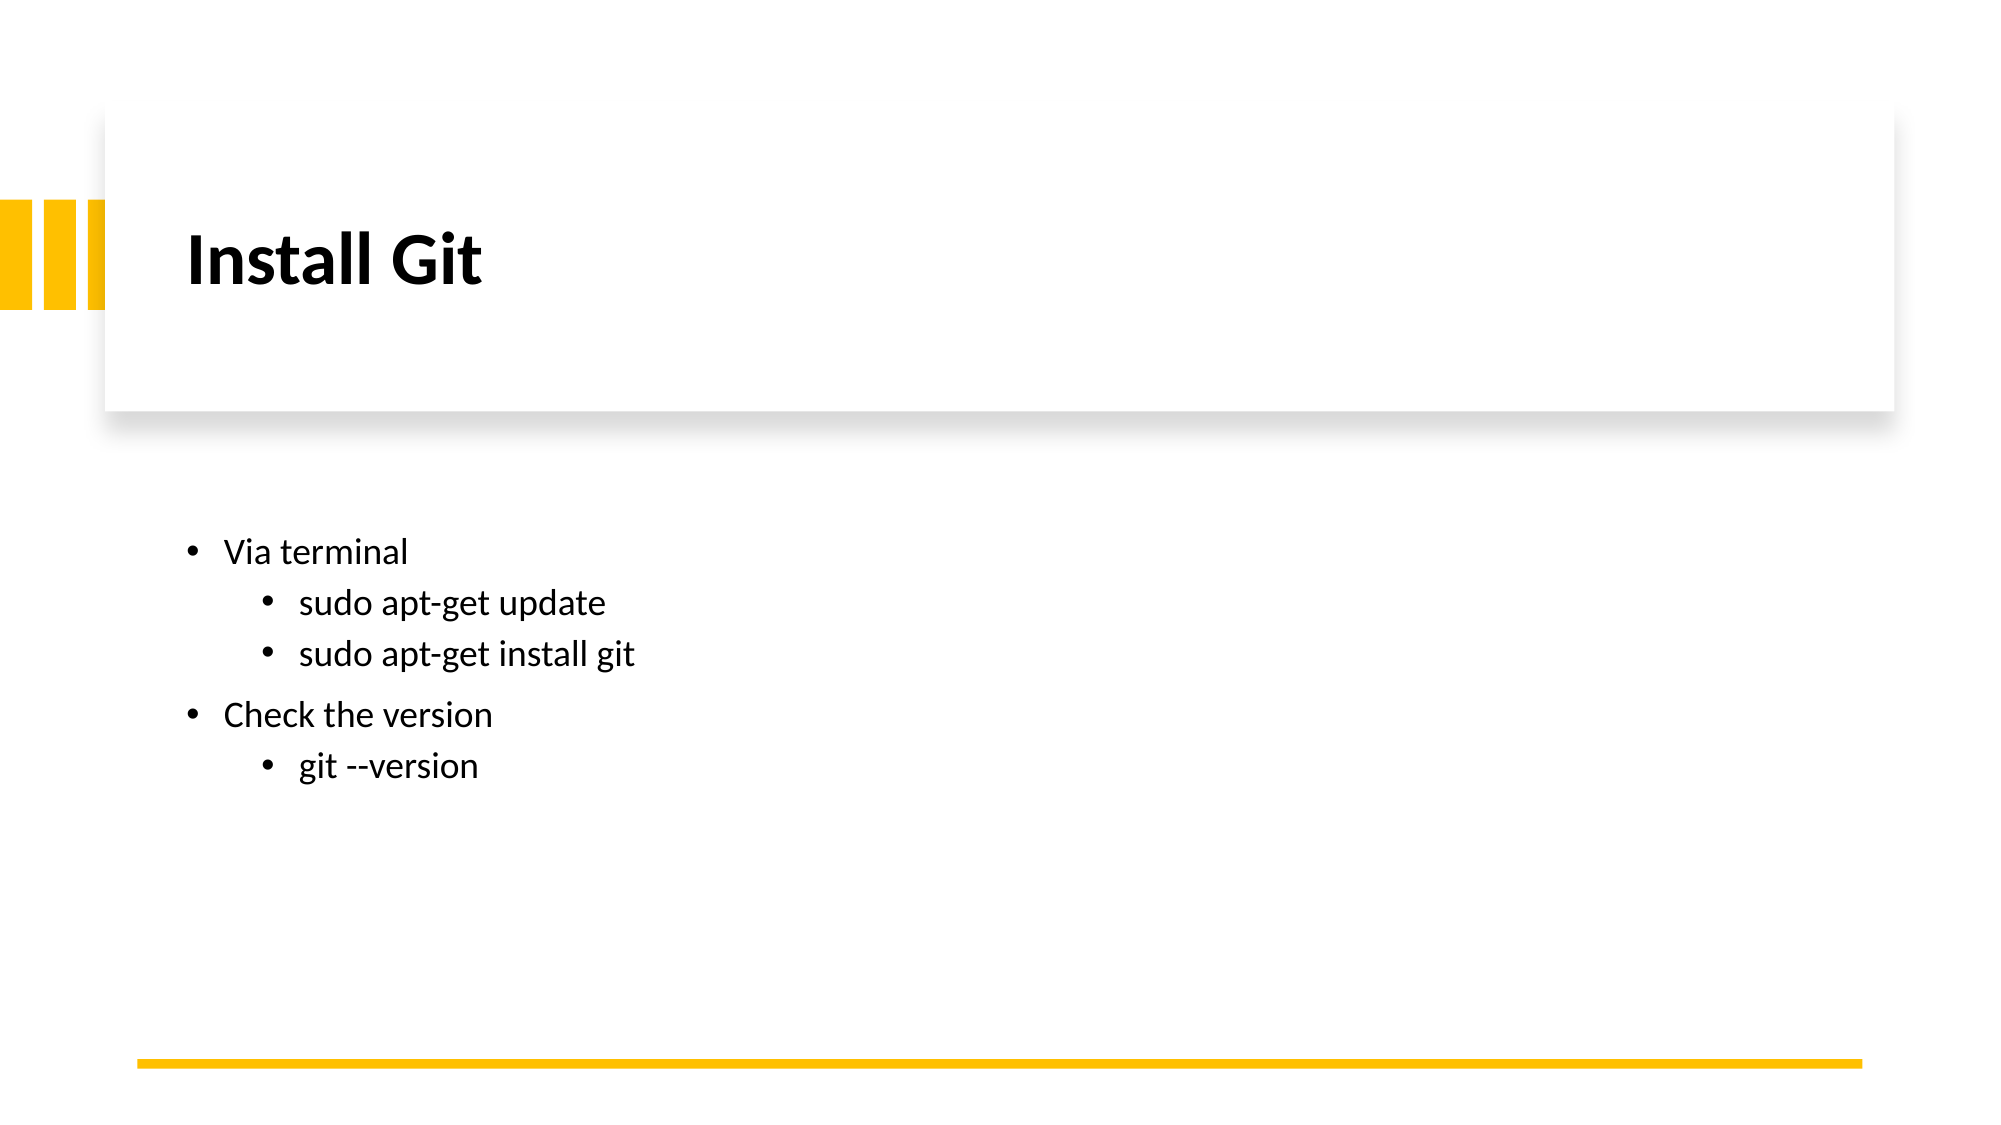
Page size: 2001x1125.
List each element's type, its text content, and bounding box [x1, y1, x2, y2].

text_box [0, 0, 2000, 1125]
list Via terminal sudo apt-get update sudo apt-get install git Check the version git --version [171, 495, 1803, 1008]
title Install Git [171, 132, 1803, 388]
